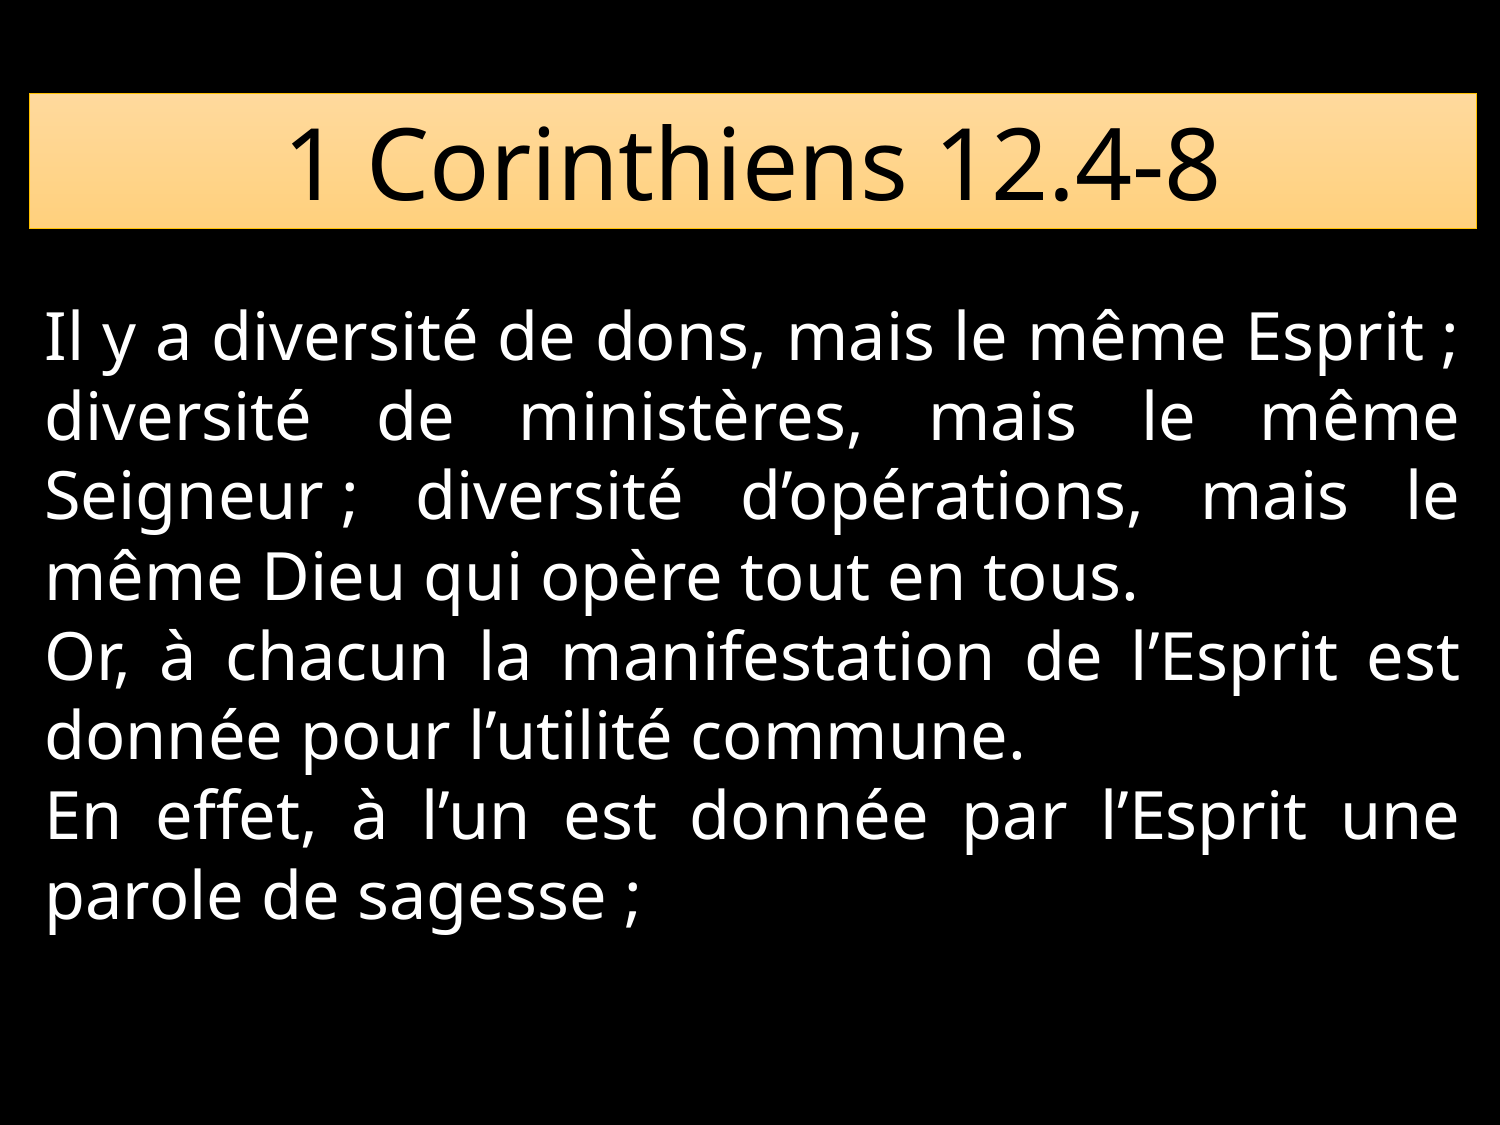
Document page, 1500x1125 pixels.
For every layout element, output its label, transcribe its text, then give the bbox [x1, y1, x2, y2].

text_box Il y a diversité de dons, mais le même Esprit ; diversité de ministères, mais le même Seigneur ; diversité d’opérations, mais le même Dieu qui opère tout en tous. Or, à chacun la manifestation de l’Esprit est donnée pour l’utilité commune. En effet, à l’un est donnée par l’Esprit une parole de sagesse ; [29, 286, 1477, 941]
text_box 1 Corinthiens 12.4-8 [29, 93, 1477, 229]
